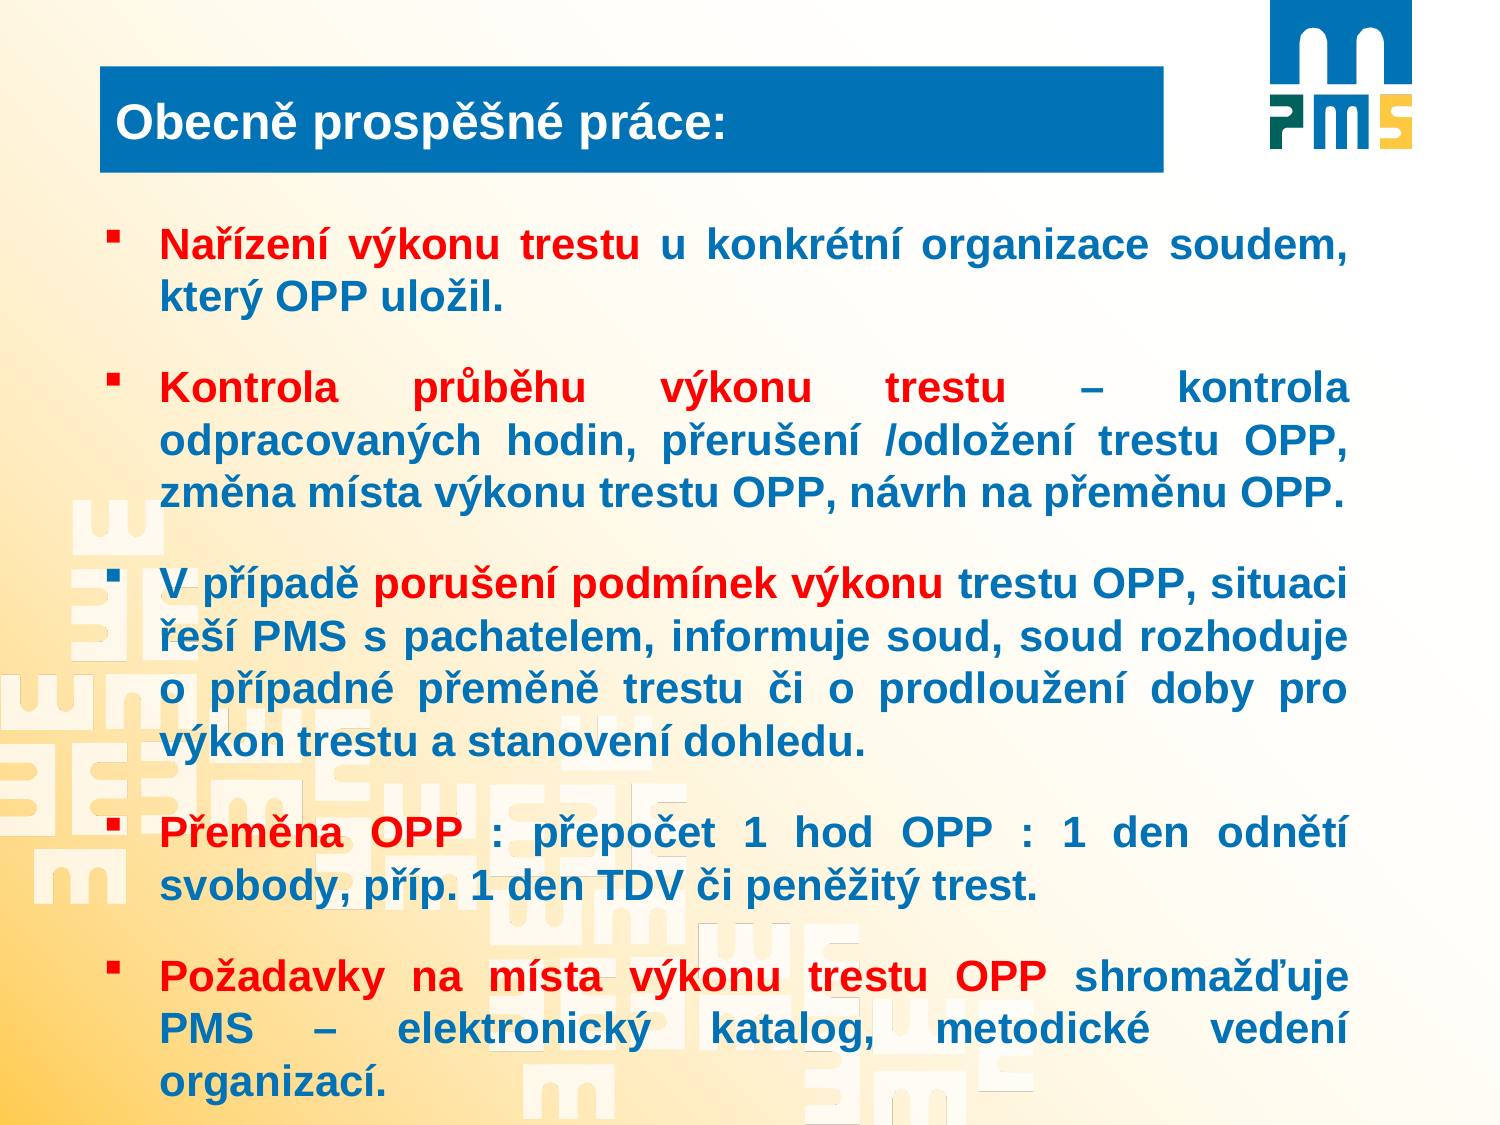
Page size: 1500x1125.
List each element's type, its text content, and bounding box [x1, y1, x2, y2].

picture [0, 0, 1500, 1125]
title Obecně prospěšné práce: [100, 66, 1164, 173]
text_box Nařízení výkonu trestu u konkrétní organizace soudem, který OPP uložil. Kontrola průběhu výkonu trestu – kontrola odpracovaných hodin, přerušení /odložení trestu OPP, změna místa výkonu trestu OPP, návrh na přeměnu OPP. V případě porušení podmínek výkonu trestu OPP, situaci řeší PMS s pachatelem, informuje soud, soud rozhoduje o případné přeměně trestu či o prodloužení doby pro výkon trestu a stanovení dohledu. Přeměna OPP : přepočet 1 hod OPP : 1 den odnětí svobody, příp. 1 den TDV či peněžitý trest. Požadavky na místa výkonu trestu OPP shromažďuje PMS – elektronický katalog, metodické vedení organizací. [88, 207, 1365, 1059]
